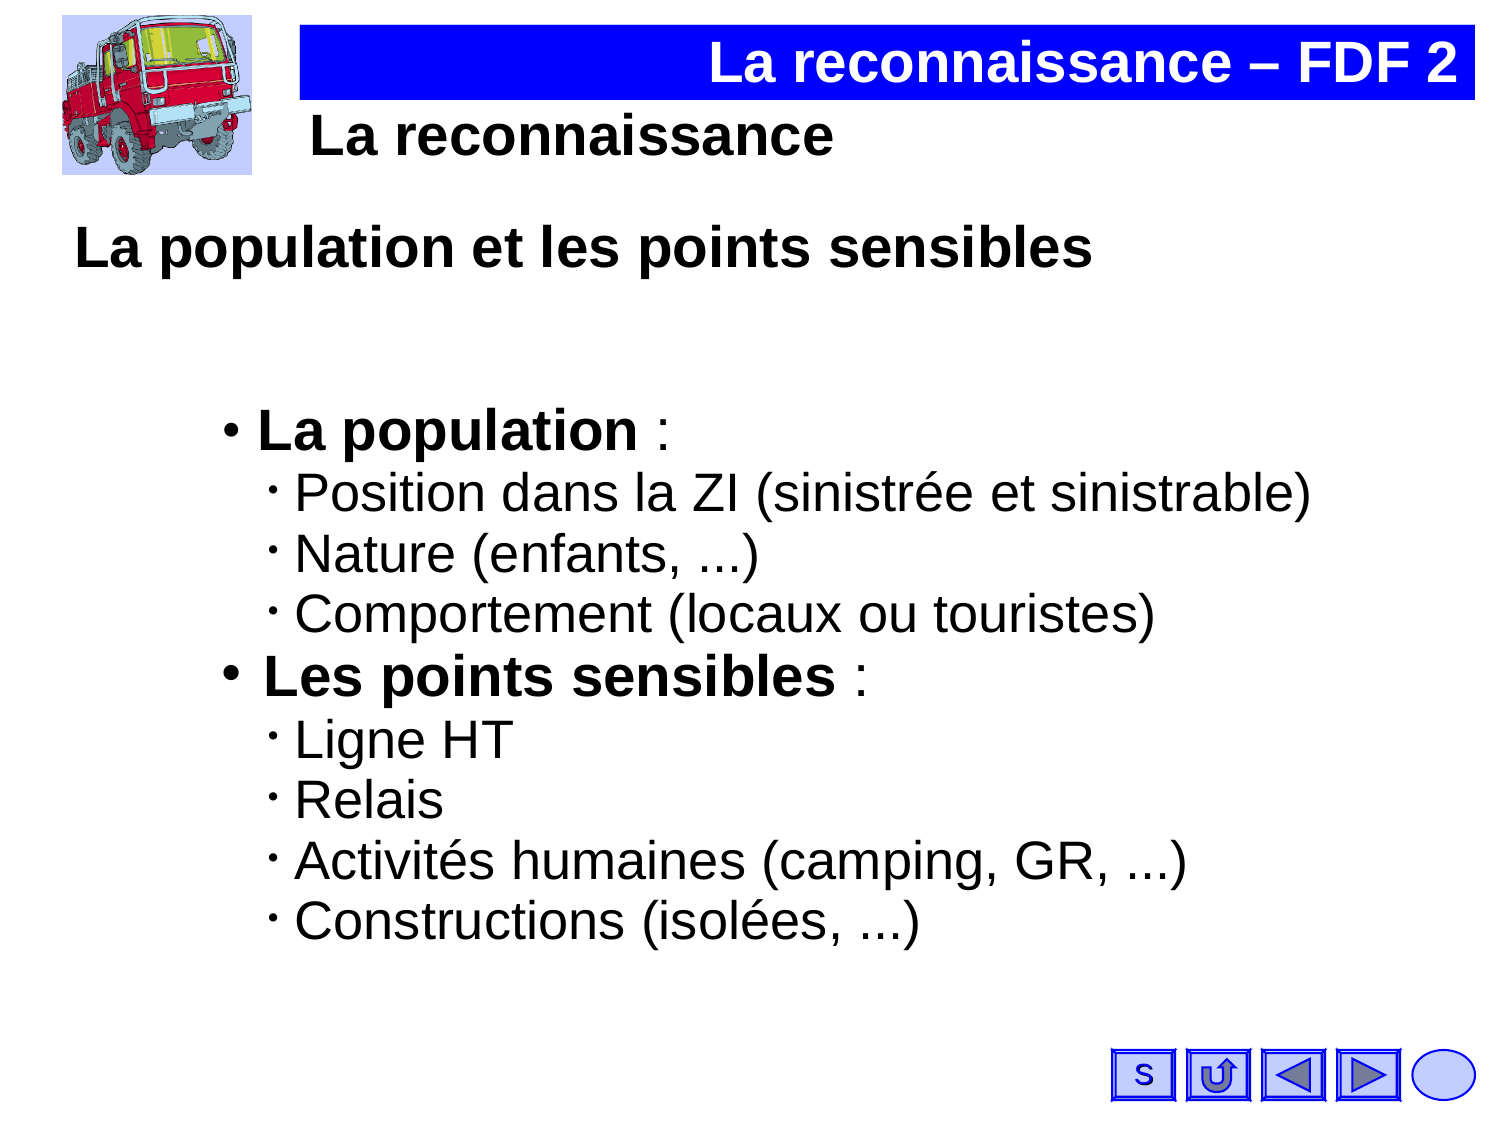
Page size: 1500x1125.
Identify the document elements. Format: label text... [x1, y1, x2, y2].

text_box [1412, 1049, 1476, 1101]
text_box La reconnaissance [295, 95, 851, 178]
text_box La population : Position dans la ZI (sinistrée et sinistrable) Nature (enfants, ...) Comportement (locaux ou touristes) Les points sensibles : Ligne HT Relais Activités humaines (camping, GR, ...) Constructions (isolées, ...) [29, 324, 1359, 959]
text_box La reconnaissance – FDF 2 [299, 24, 1475, 100]
text_box La population et les points sensibles [58, 206, 1111, 287]
